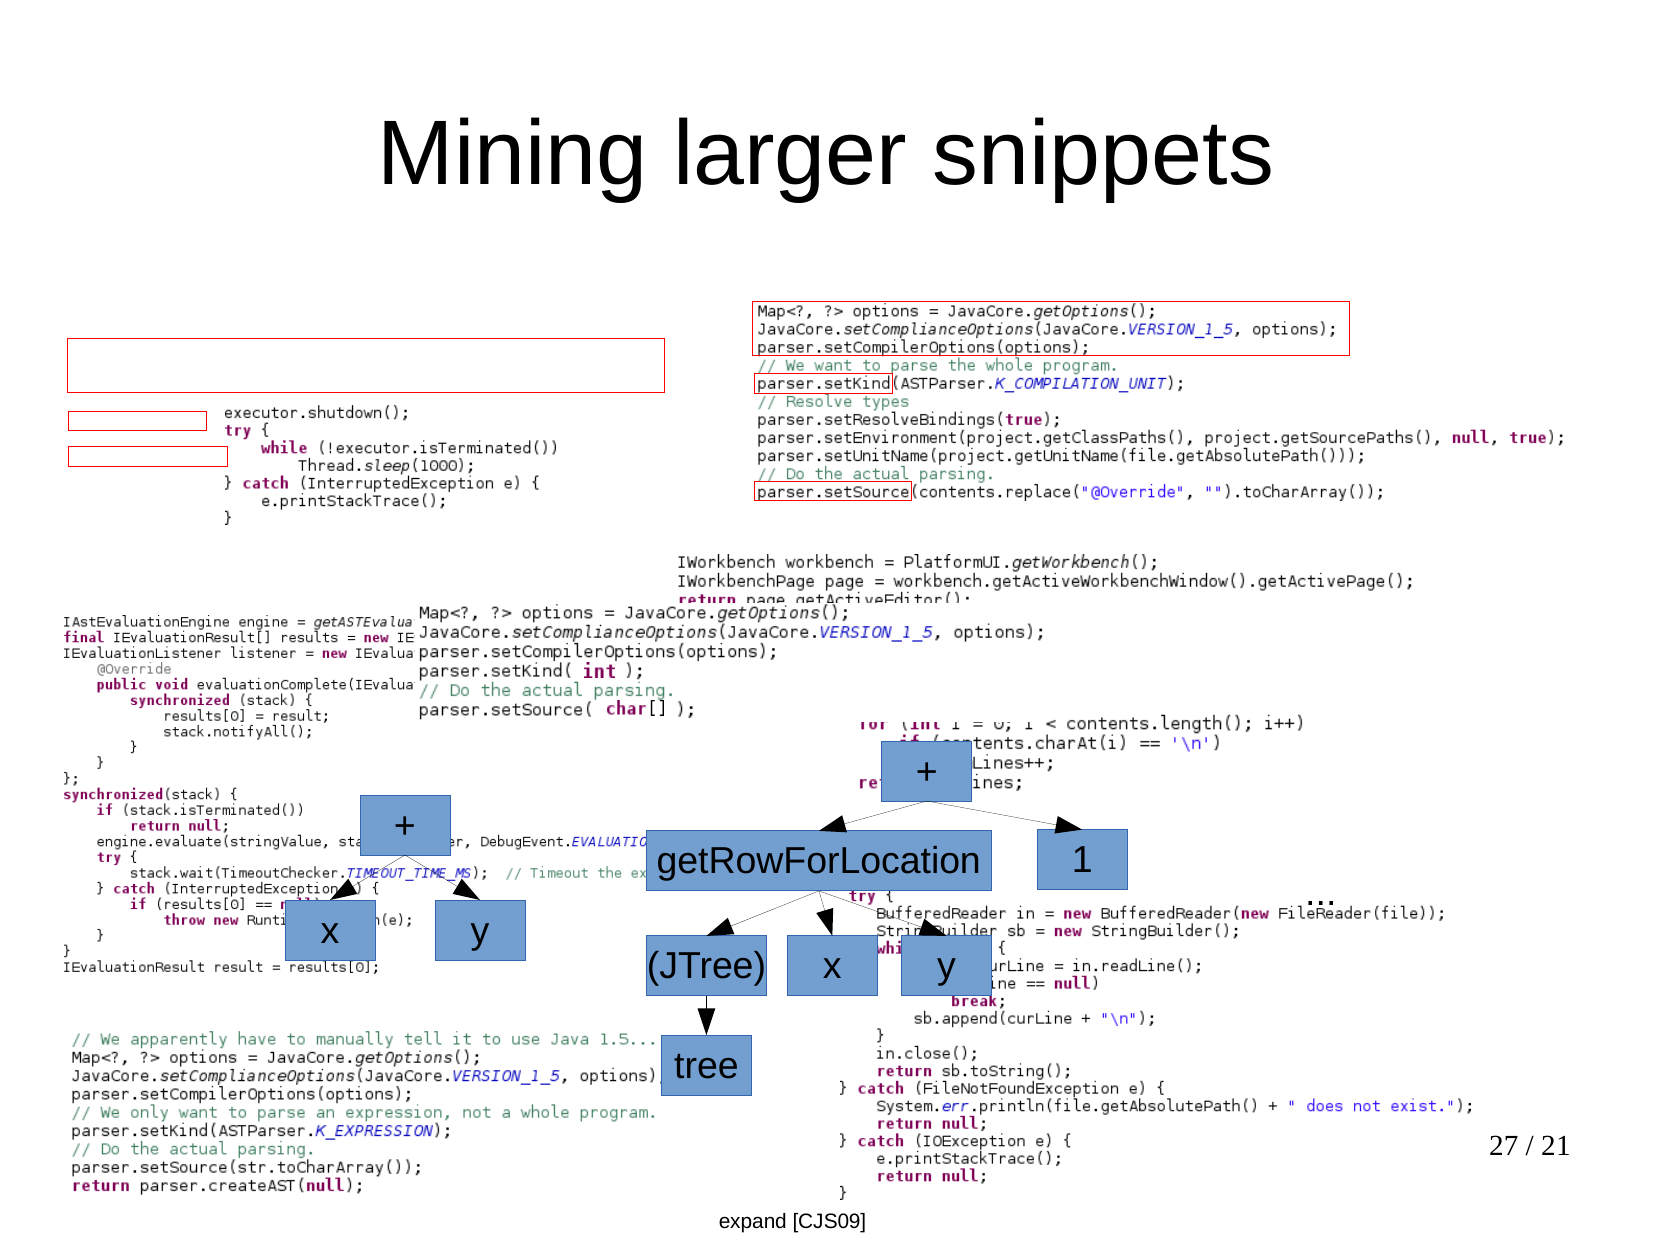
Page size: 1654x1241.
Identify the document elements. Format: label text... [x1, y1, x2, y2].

text_box + [881, 741, 972, 802]
text_box tree [661, 1035, 752, 1096]
picture [755, 374, 892, 393]
text_box x [285, 900, 376, 961]
picture [755, 482, 911, 500]
picture [60, 554, 1426, 976]
title Mining larger snippets [82, 49, 1571, 257]
picture [755, 302, 1349, 355]
picture [732, 895, 811, 976]
text_box y [435, 900, 526, 961]
text_box (JTree) [646, 935, 767, 996]
text_box 1 [1037, 829, 1128, 890]
picture [840, 886, 1471, 1201]
text_box expand [CJS09] [704, 1202, 885, 1241]
picture [755, 302, 1566, 502]
text_box y [901, 935, 992, 996]
text_box ... [1290, 864, 1352, 921]
picture [69, 1030, 670, 1196]
picture [225, 404, 556, 526]
text_box getRowForLocation [646, 830, 992, 891]
text_box + [360, 795, 451, 856]
text_box x [787, 935, 878, 996]
